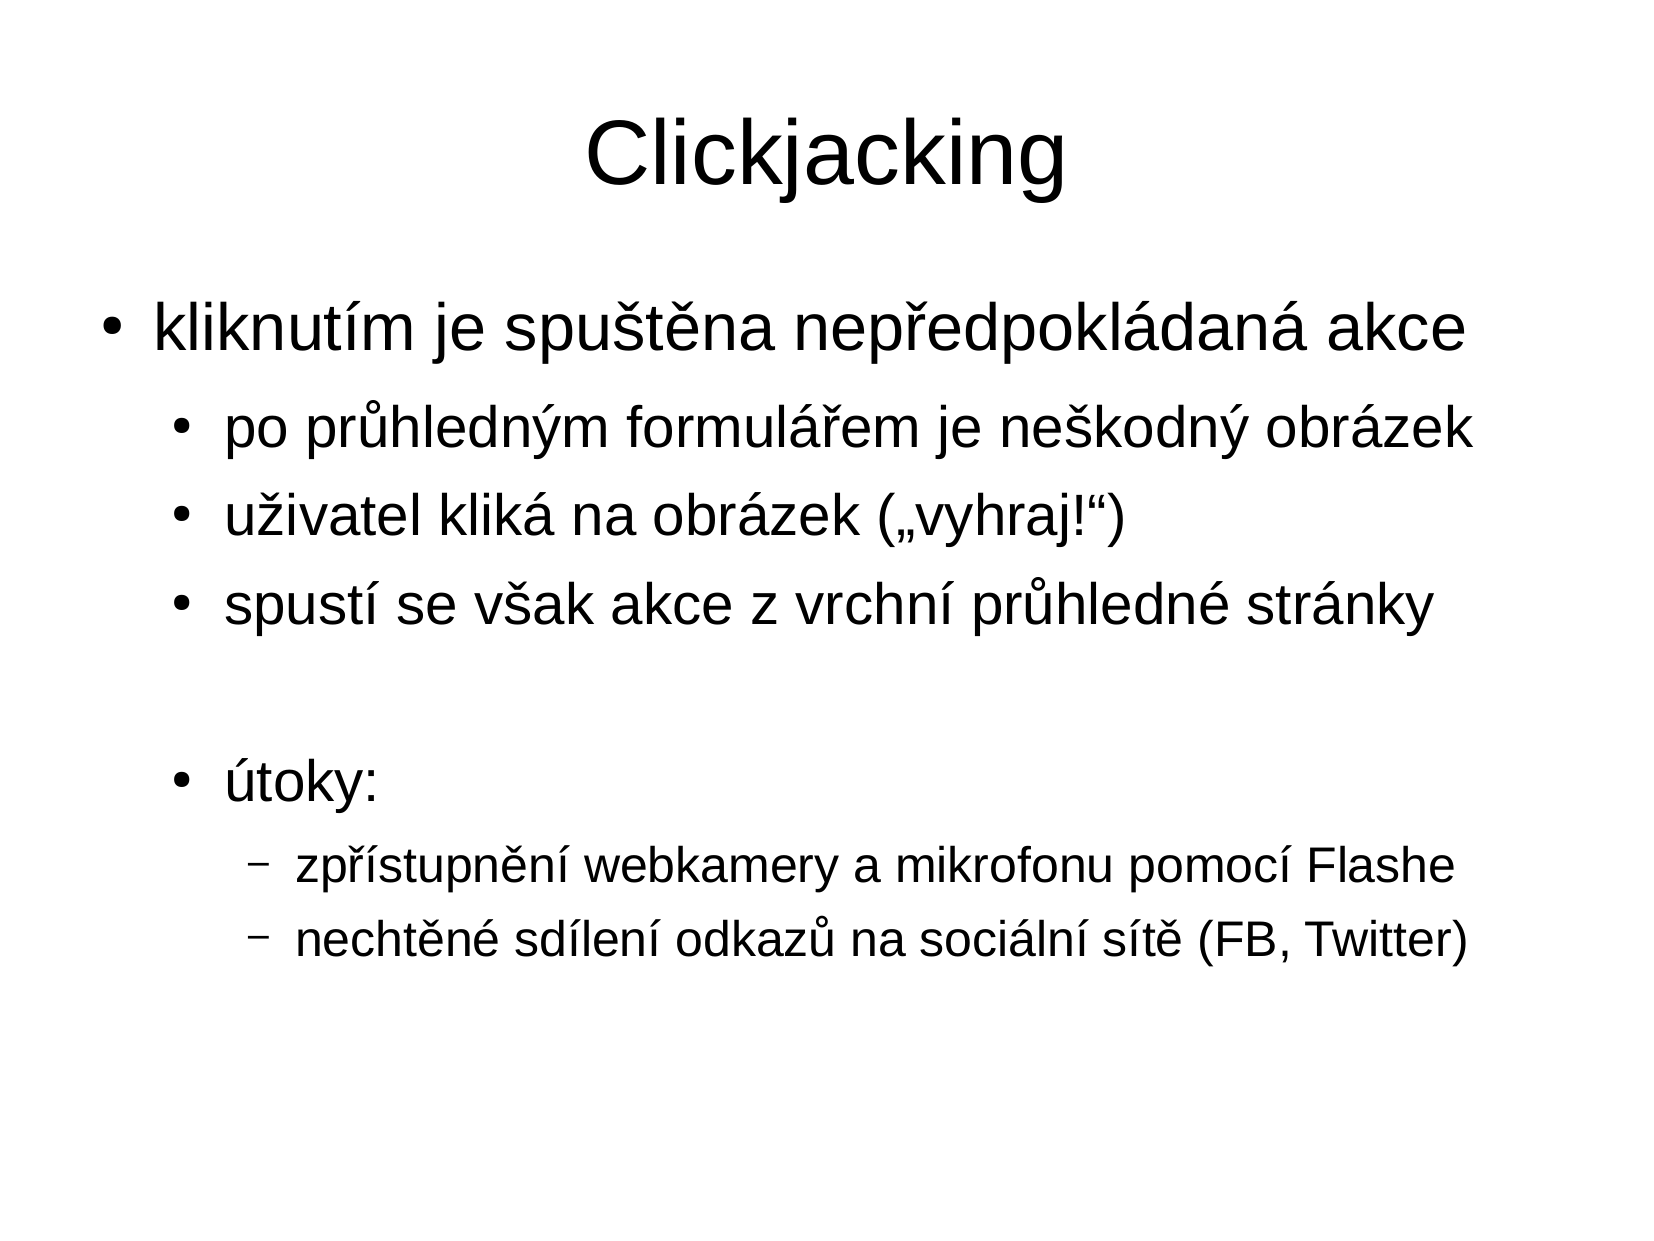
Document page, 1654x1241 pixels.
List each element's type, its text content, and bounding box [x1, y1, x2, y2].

list kliknutím je spuštěna nepředpokládaná akce po průhledným formulářem je neškodný obrázek uživatel kliká na obrázek („vyhraj!“) spustí se však akce z vrchní průhledné stránky útoky: zpřístupnění webkamery a mikrofonu pomocí Flashe nechtěné sdílení odkazů na sociální sítě (FB, Twitter) [82, 290, 1571, 1109]
title Clickjacking [82, 49, 1571, 257]
